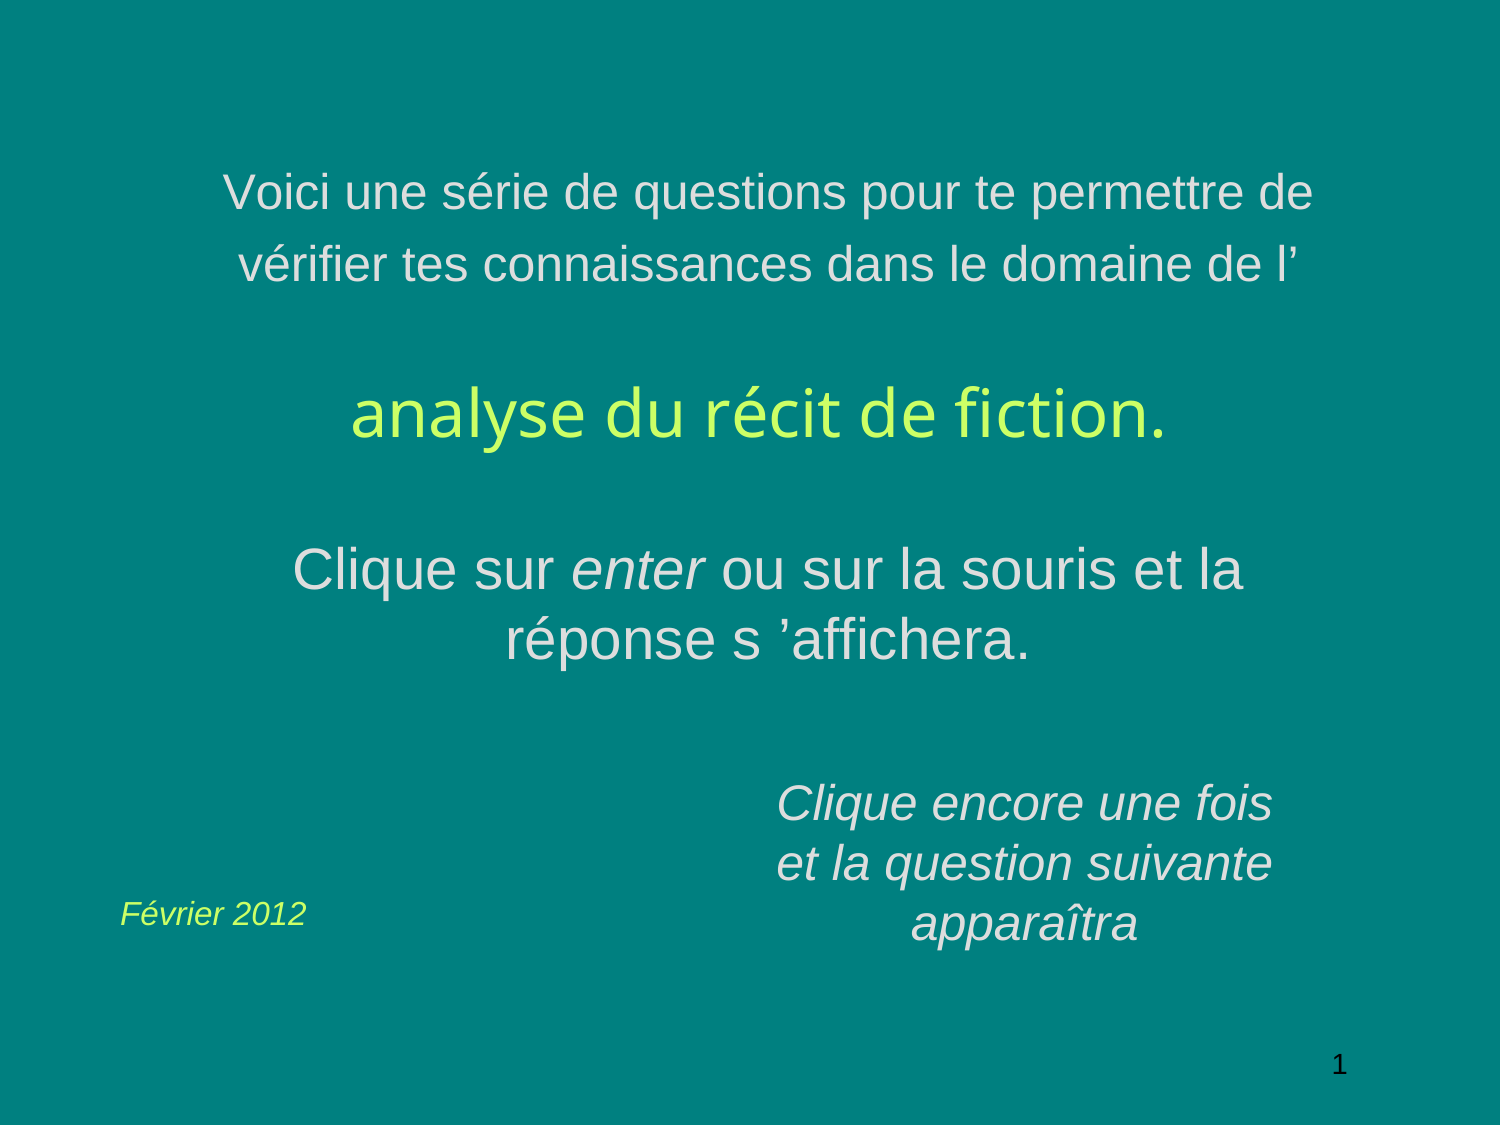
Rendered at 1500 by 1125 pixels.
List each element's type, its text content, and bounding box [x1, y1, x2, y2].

text_box Février 2012 [105, 884, 322, 941]
text_box Voici une série de questions pour te permettre de vérifier tes connaissances dans le domaine de l’ analyse du récit de fiction. Clique sur enter ou sur la souris et la réponse s ’affichera. [181, 139, 1357, 679]
text_box Clique encore une fois et la question suivante apparaîtra [749, 762, 1300, 958]
